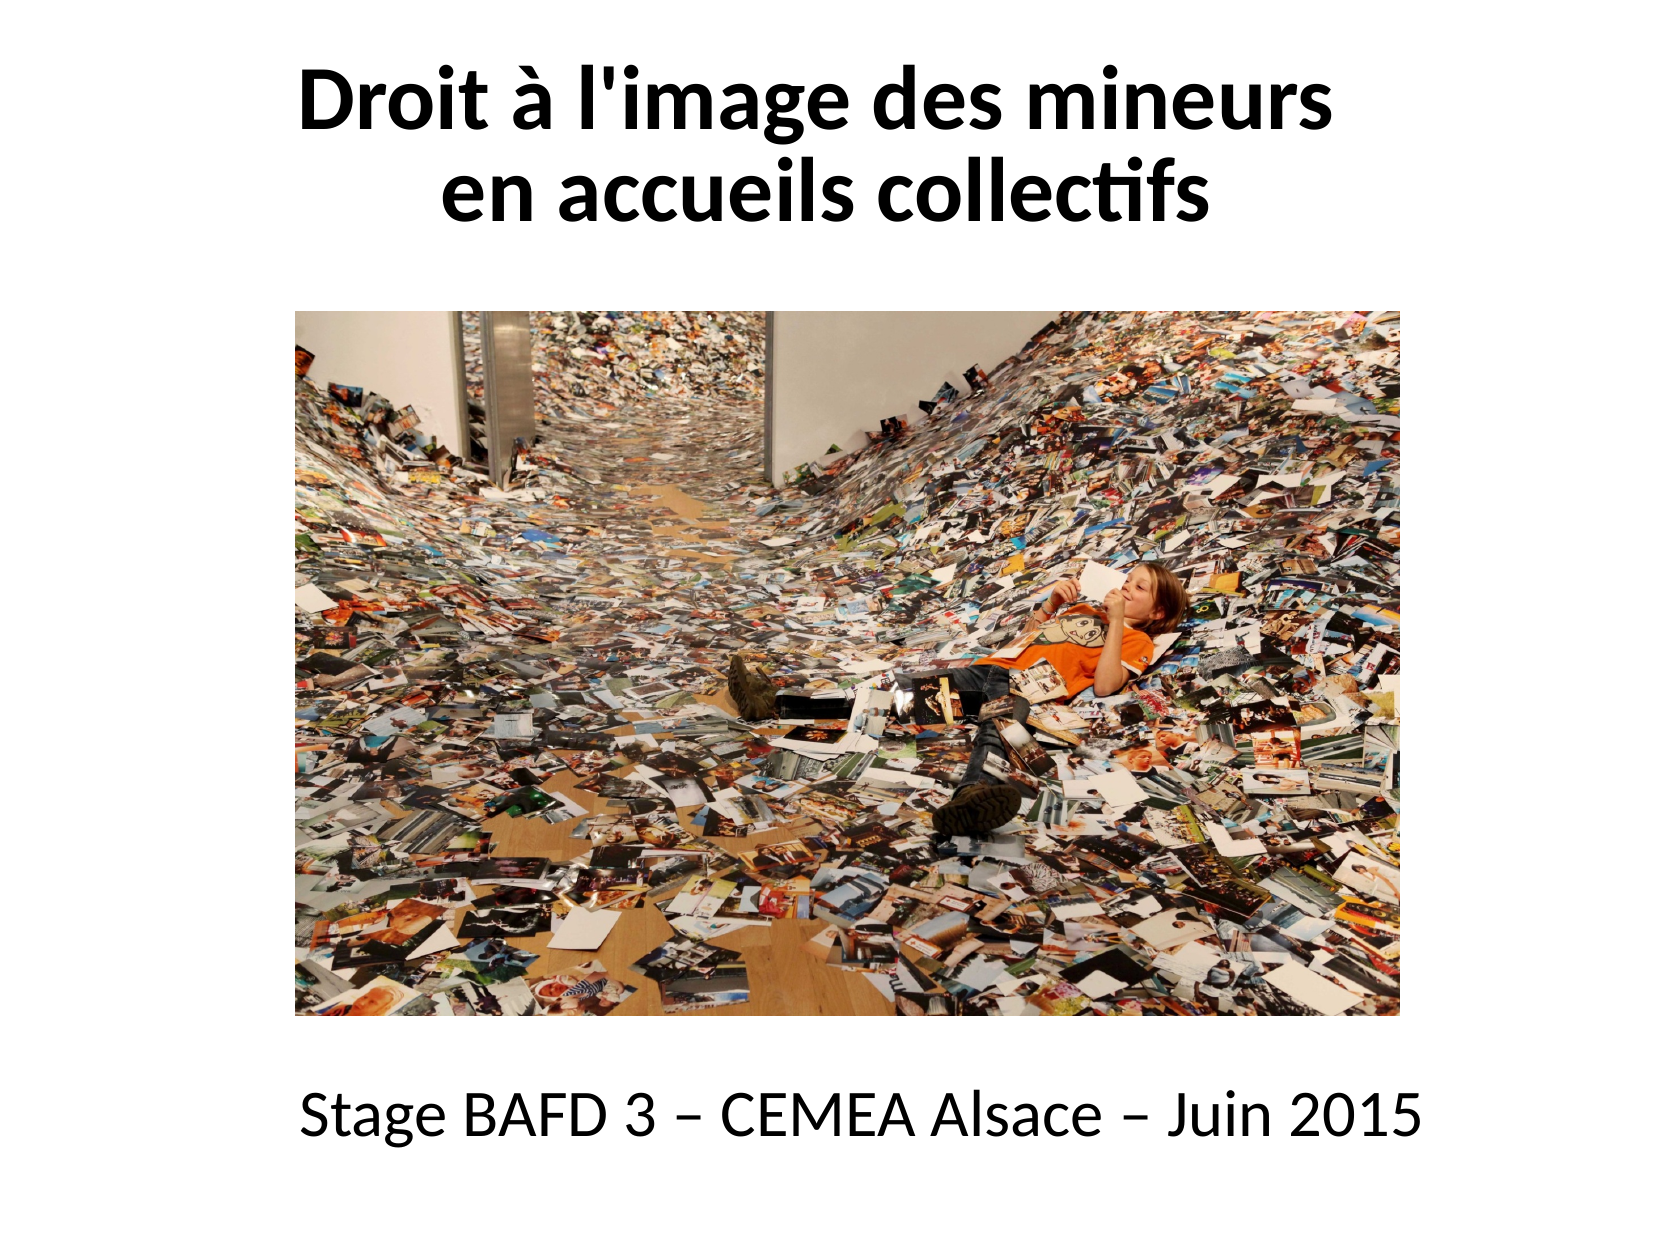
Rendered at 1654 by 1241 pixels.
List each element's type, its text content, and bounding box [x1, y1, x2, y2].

picture [295, 311, 1400, 1016]
list Stage BAFD 3 – CEMEA Alsace – Juin 2015 [82, 1086, 1571, 1205]
title Droit à l'image des mineurs en accueils collectifs [82, 40, 1571, 266]
